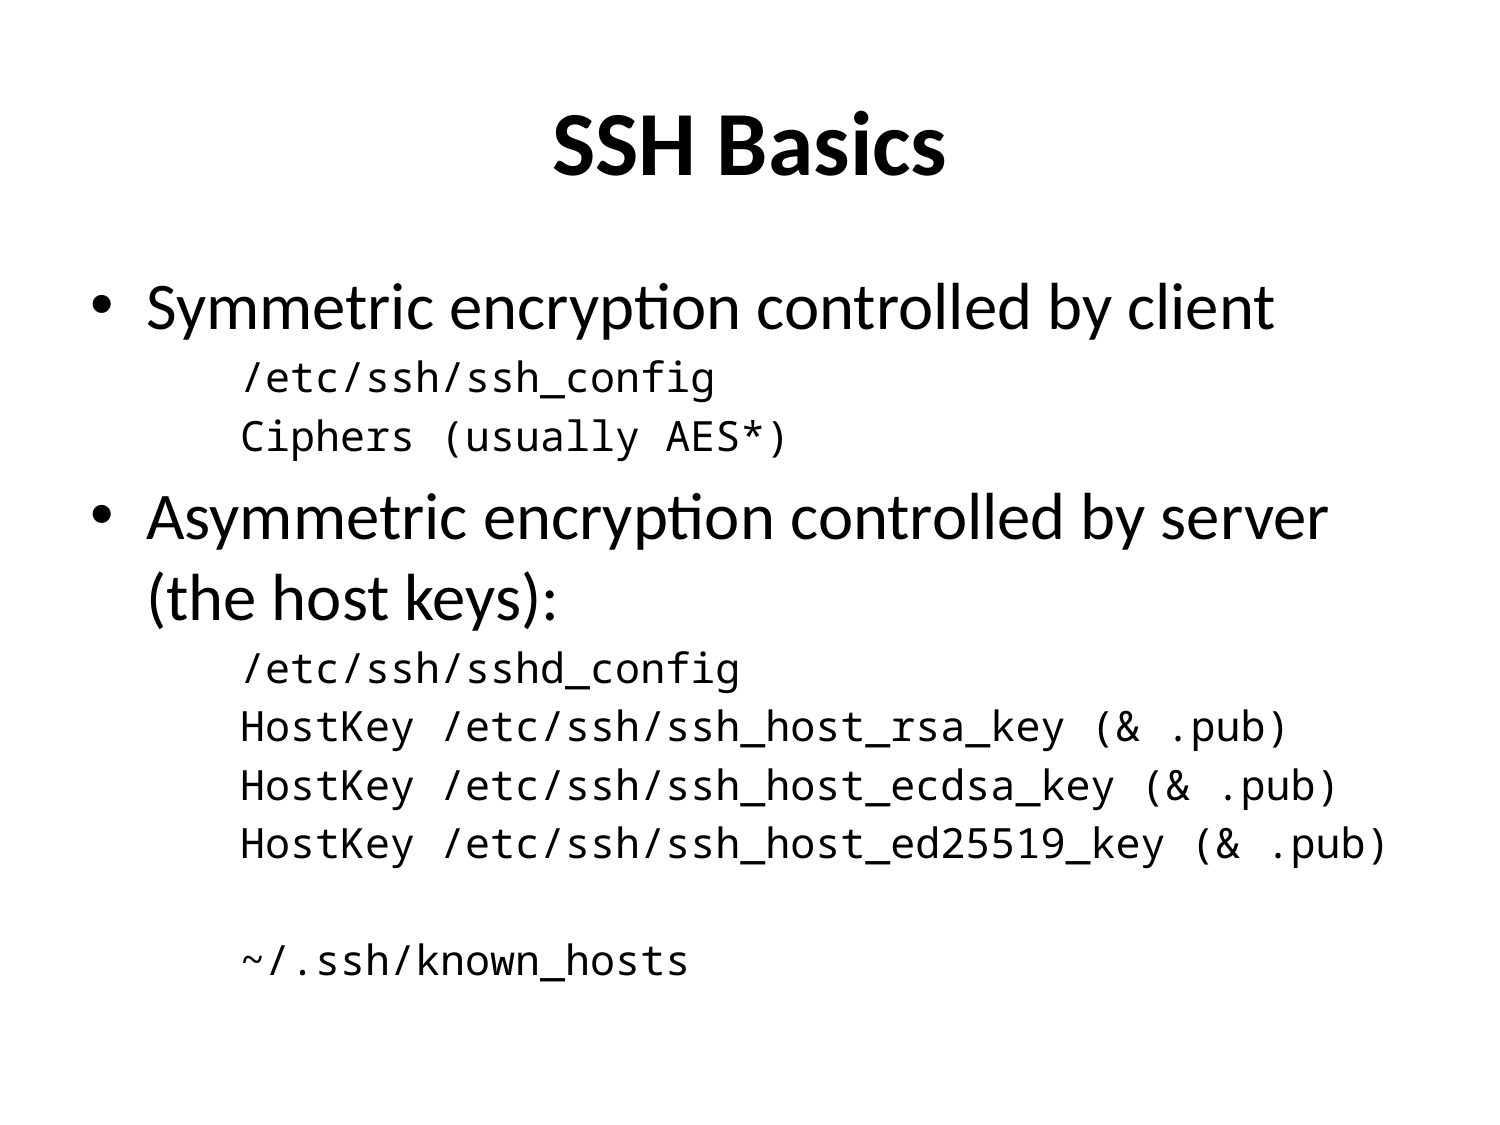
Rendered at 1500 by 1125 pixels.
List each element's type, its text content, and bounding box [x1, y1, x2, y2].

title SSH Basics [75, 45, 1425, 233]
list Symmetric encryption controlled by client /etc/ssh/ssh_config Ciphers (usually AES*) Asymmetric encryption controlled by server (the host keys): /etc/ssh/sshd_config HostKey /etc/ssh/ssh_host_rsa_key (& .pub) HostKey /etc/ssh/ssh_host_ecdsa_key (& .pub) HostKey /etc/ssh/ssh_host_ed25519_key (& .pub) ~/.ssh/known_hosts [75, 255, 1469, 1125]
